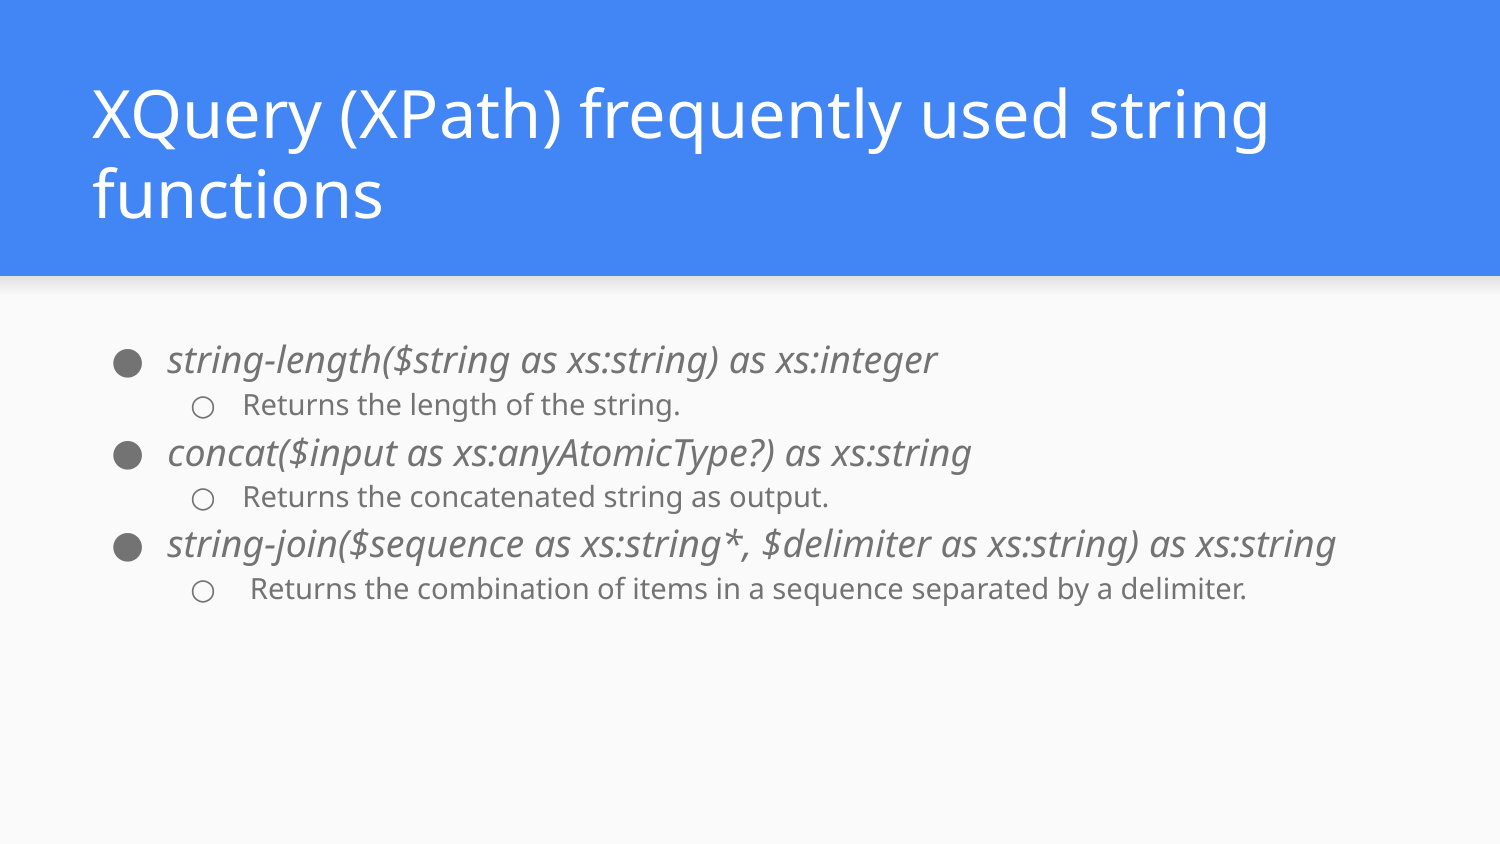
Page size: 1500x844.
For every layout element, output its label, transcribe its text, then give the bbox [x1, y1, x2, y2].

list string-length($string as xs:string) as xs:integer Returns the length of the string. concat($input as xs:anyAtomicType?) as xs:string Returns the concatenated string as output. string-join($sequence as xs:string*, $delimiter as xs:string) as xs:string Returns the combination of items in a sequence separated by a delimiter. [77, 314, 1427, 760]
title XQuery (XPath) frequently used string functions [77, 121, 1427, 248]
